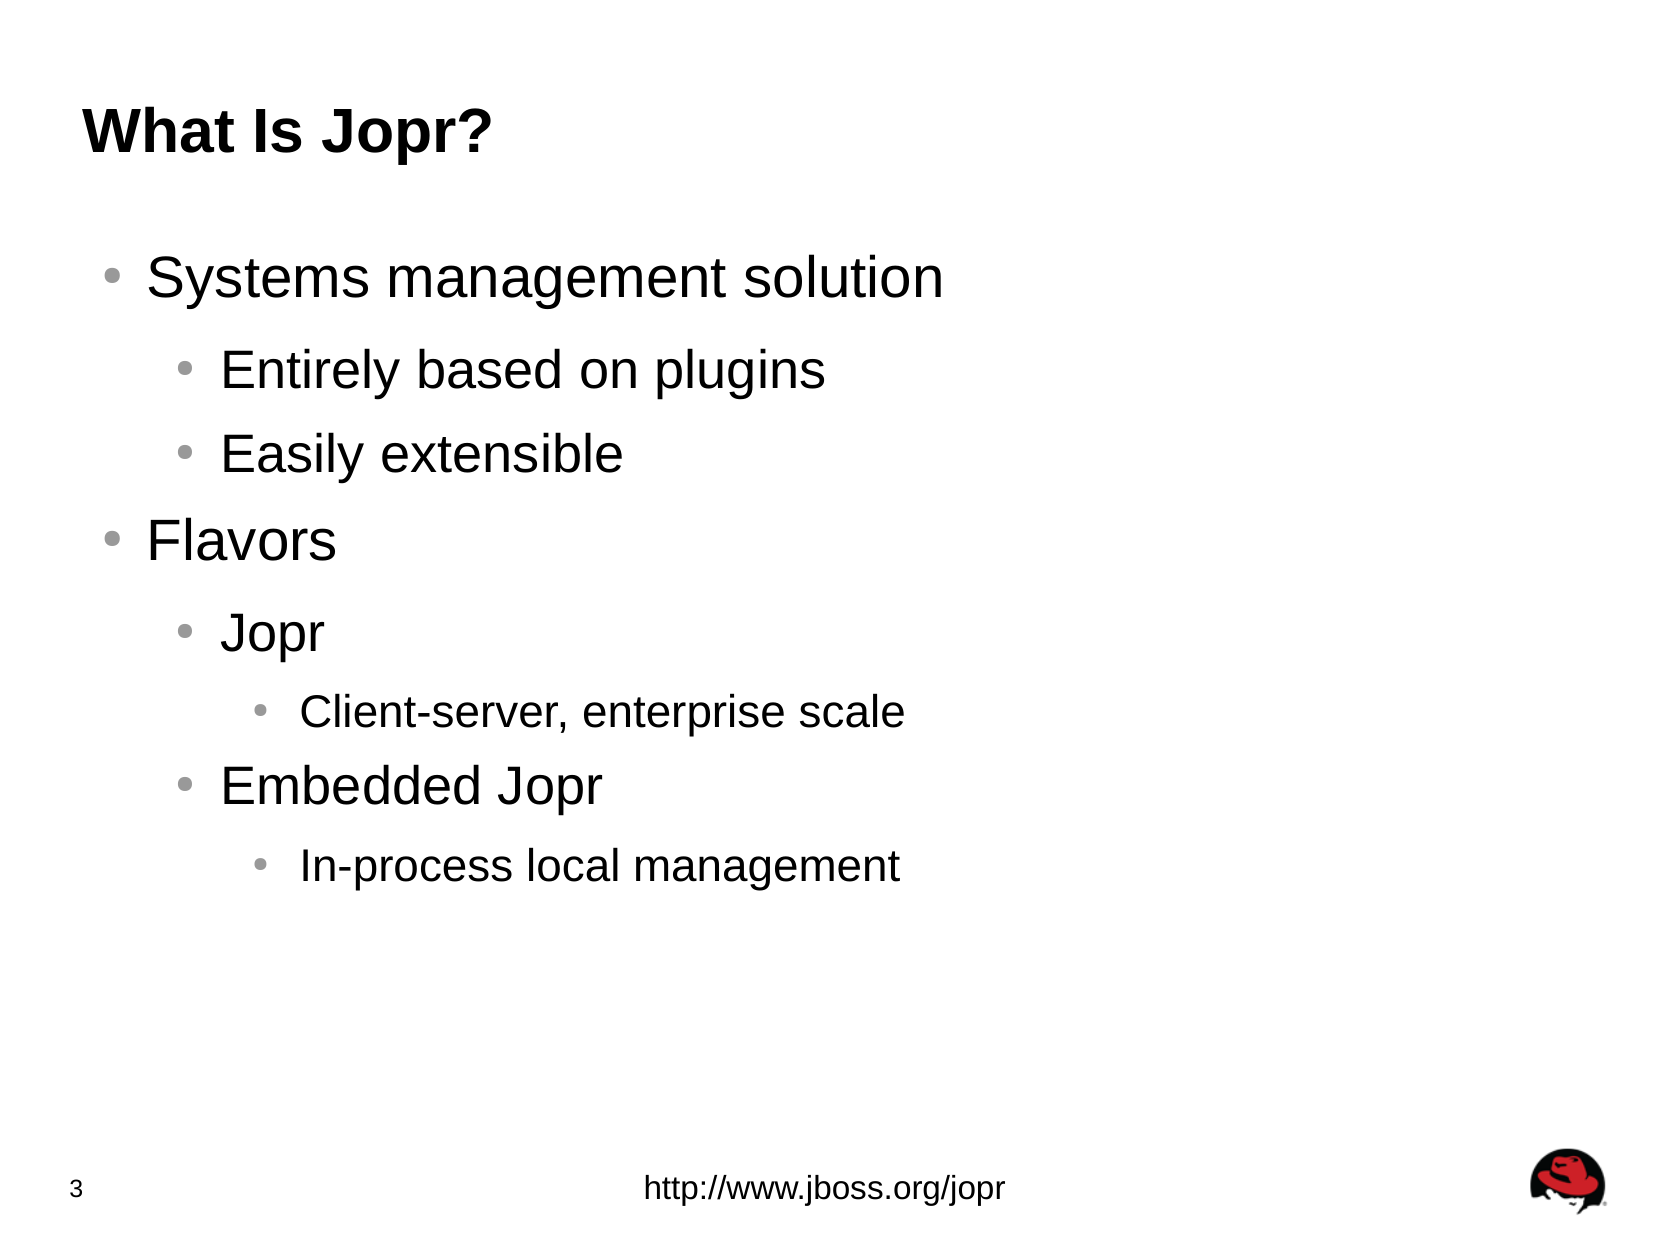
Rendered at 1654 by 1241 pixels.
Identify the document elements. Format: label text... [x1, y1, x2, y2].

picture [1529, 1146, 1613, 1224]
title What Is Jopr? [82, 45, 1571, 218]
list Systems management solution Entirely based on plugins Easily extensible Flavors Jopr Client-server, enterprise scale Embedded Jopr In-process local management [86, 244, 1576, 1024]
